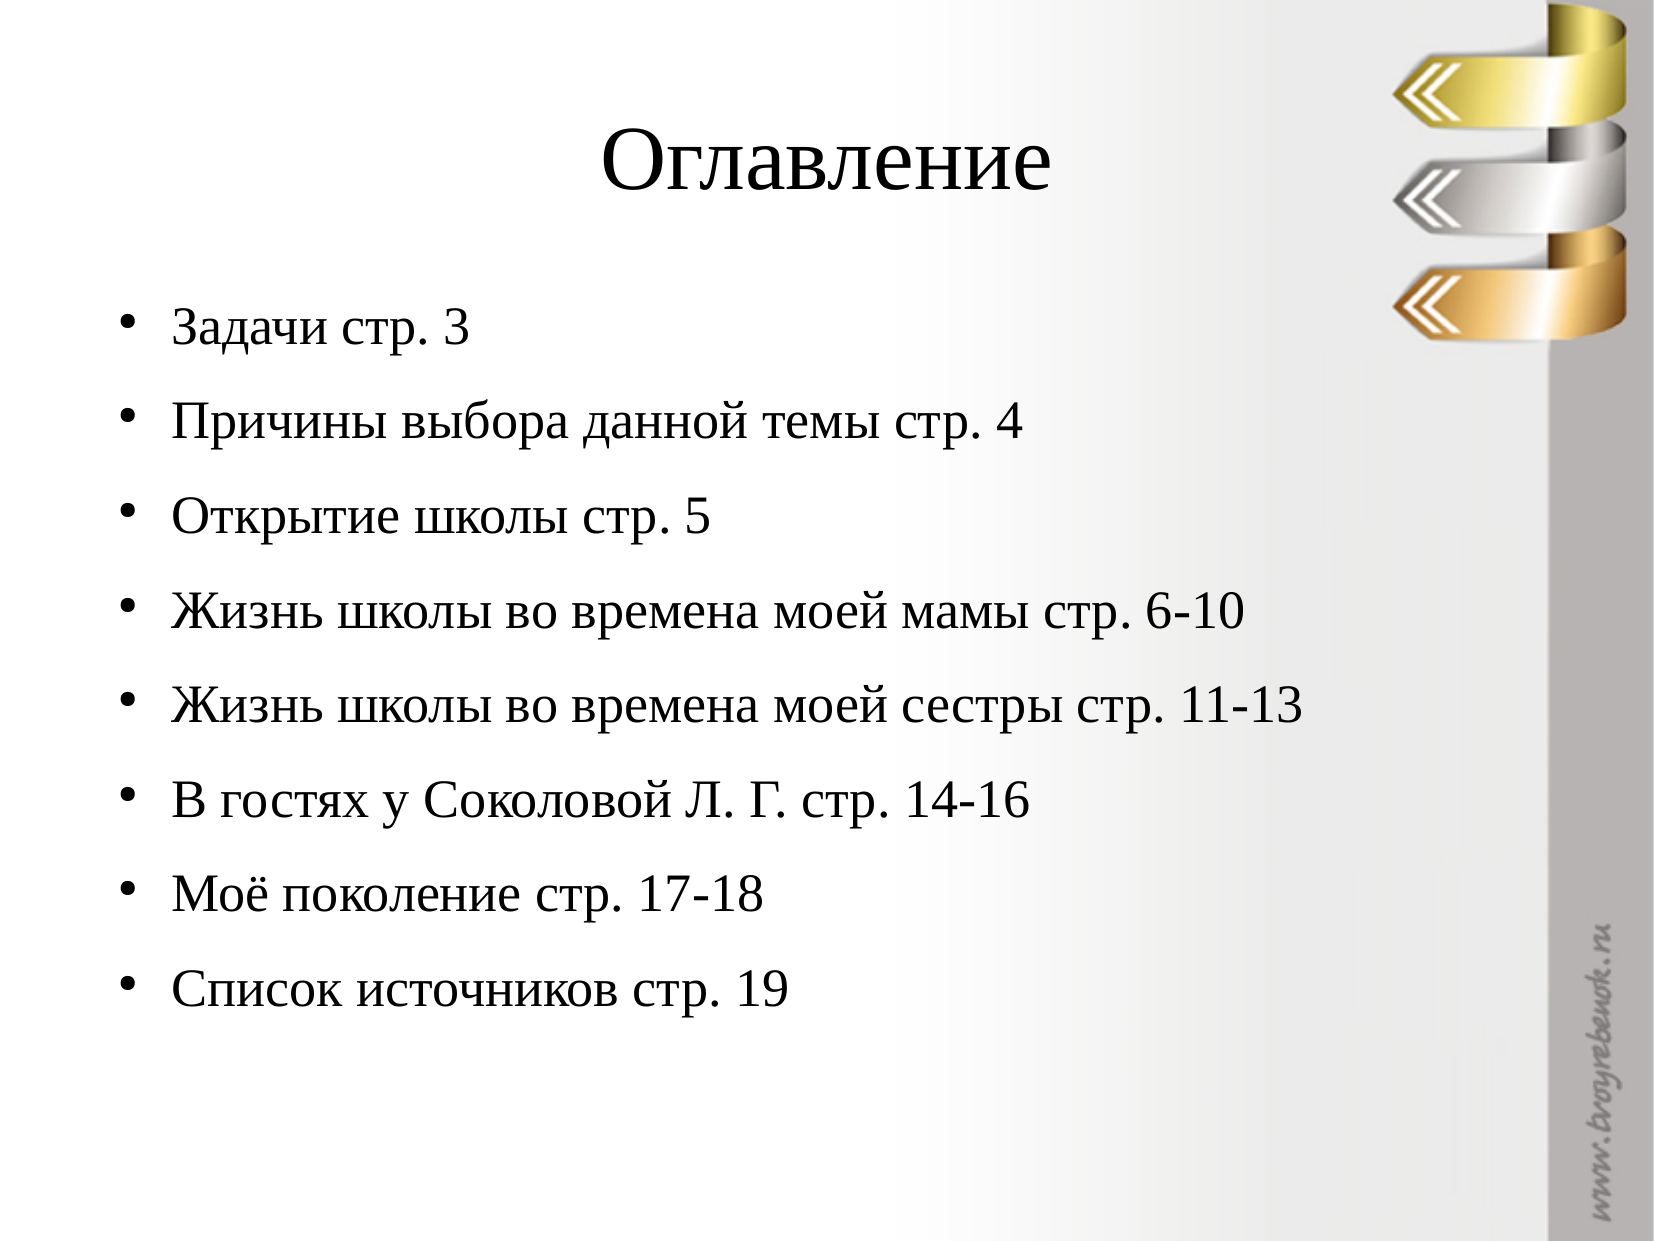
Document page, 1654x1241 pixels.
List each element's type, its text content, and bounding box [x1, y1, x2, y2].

title Оглавление [82, 49, 1571, 257]
list Задачи стр. 3 Причины выбора данной темы стр. 4 Открытие школы стр. 5 Жизнь школы во времена моей мамы стр. 6-10 Жизнь школы во времена моей сестры стр. 11-13 В гостях у Соколовой Л. Г. стр. 14-16 Моё поколение стр. 17-18 Список источников стр. 19 [82, 290, 1571, 1109]
